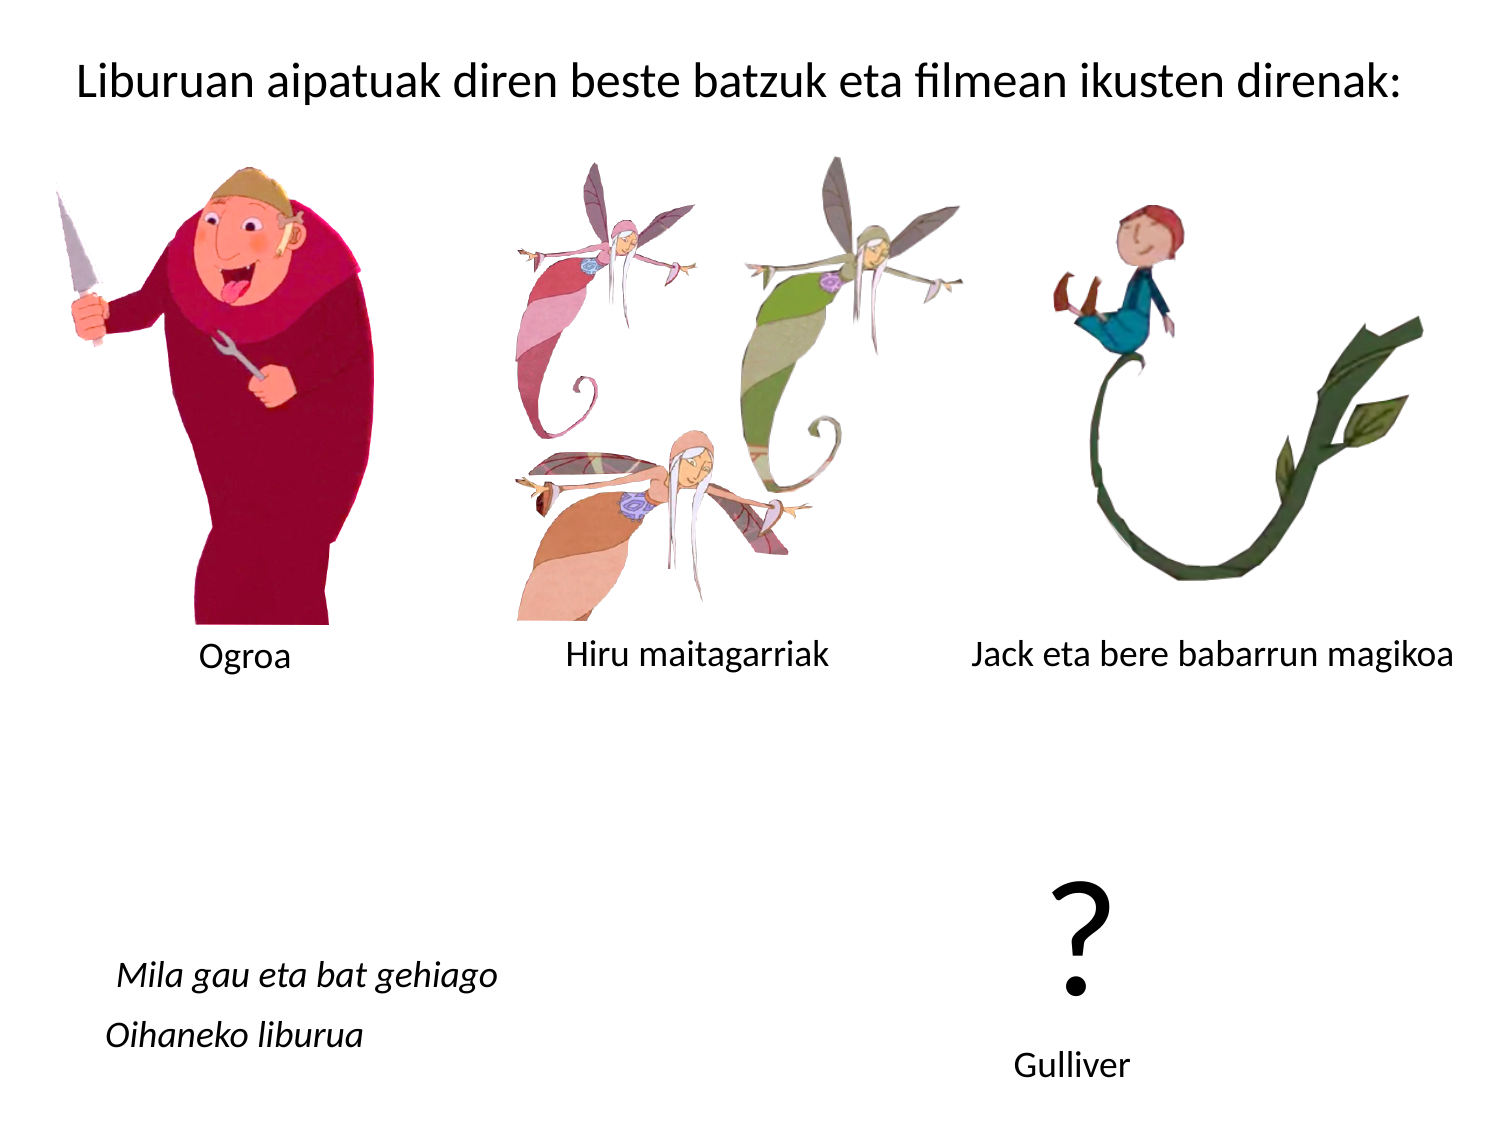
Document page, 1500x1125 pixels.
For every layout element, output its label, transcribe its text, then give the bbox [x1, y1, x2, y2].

text_box Hiru maitagarriak [550, 621, 845, 682]
text_box Ogroa [184, 625, 307, 684]
text_box Mila gau eta bat gehiago [101, 942, 514, 1002]
text_box Gulliver [999, 1032, 1146, 1093]
text_box ? [1027, 821, 1135, 1037]
text_box Jack eta bere babarrun magikoa [956, 622, 1471, 682]
text_box Liburuan aipatuak diren beste batzuk eta filmean ikusten direnak: [61, 40, 1418, 116]
picture [54, 167, 374, 625]
picture [515, 156, 964, 621]
picture [1053, 205, 1424, 581]
text_box Oihaneko liburua [90, 1002, 379, 1063]
